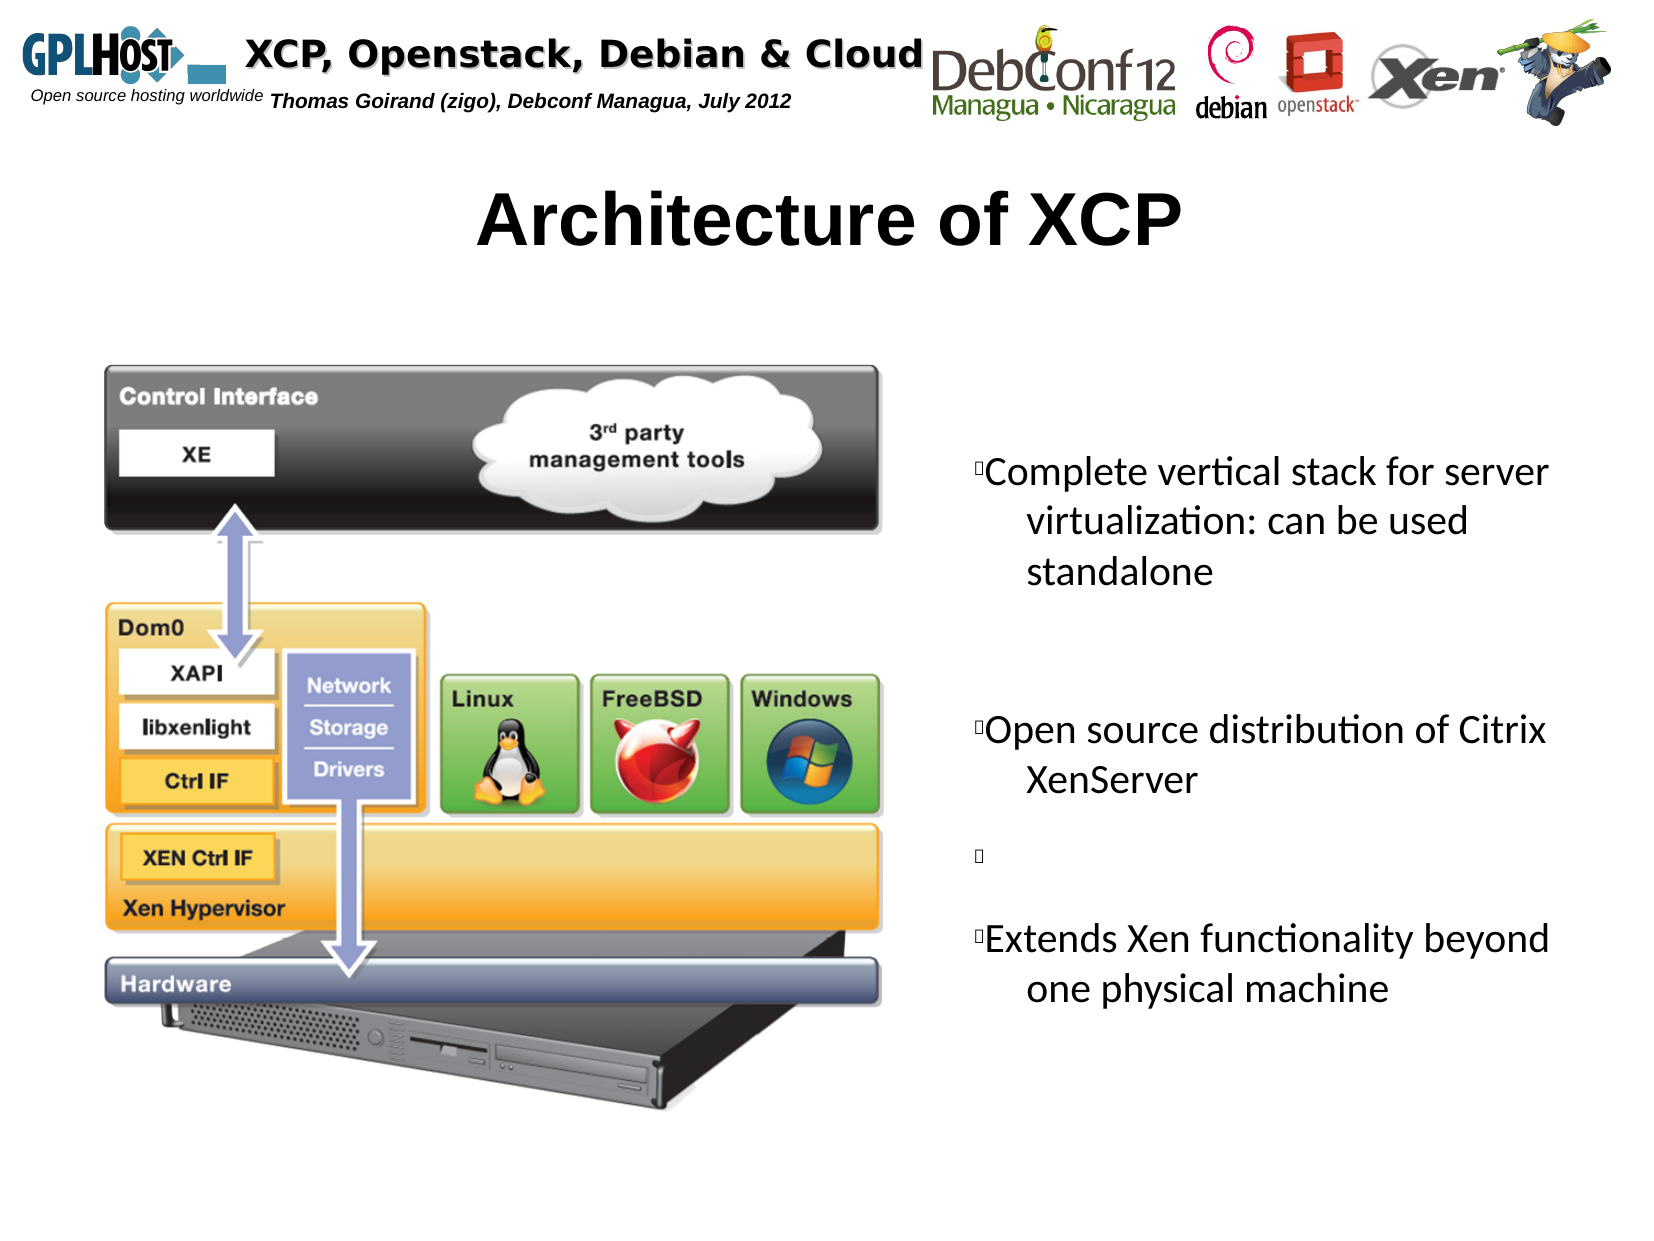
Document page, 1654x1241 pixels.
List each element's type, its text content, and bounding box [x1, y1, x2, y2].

picture [1497, 19, 1611, 126]
picture [1271, 24, 1364, 121]
picture [933, 25, 1175, 121]
picture [82, 342, 903, 1126]
text_box Architecture of XCP [103, 170, 1556, 269]
picture [21, 19, 226, 89]
text_box Complete vertical stack for server virtualization: can be used standalone Open source distribution of Citrix XenServer Extends Xen functionality beyond one physical machine [955, 438, 1615, 1047]
